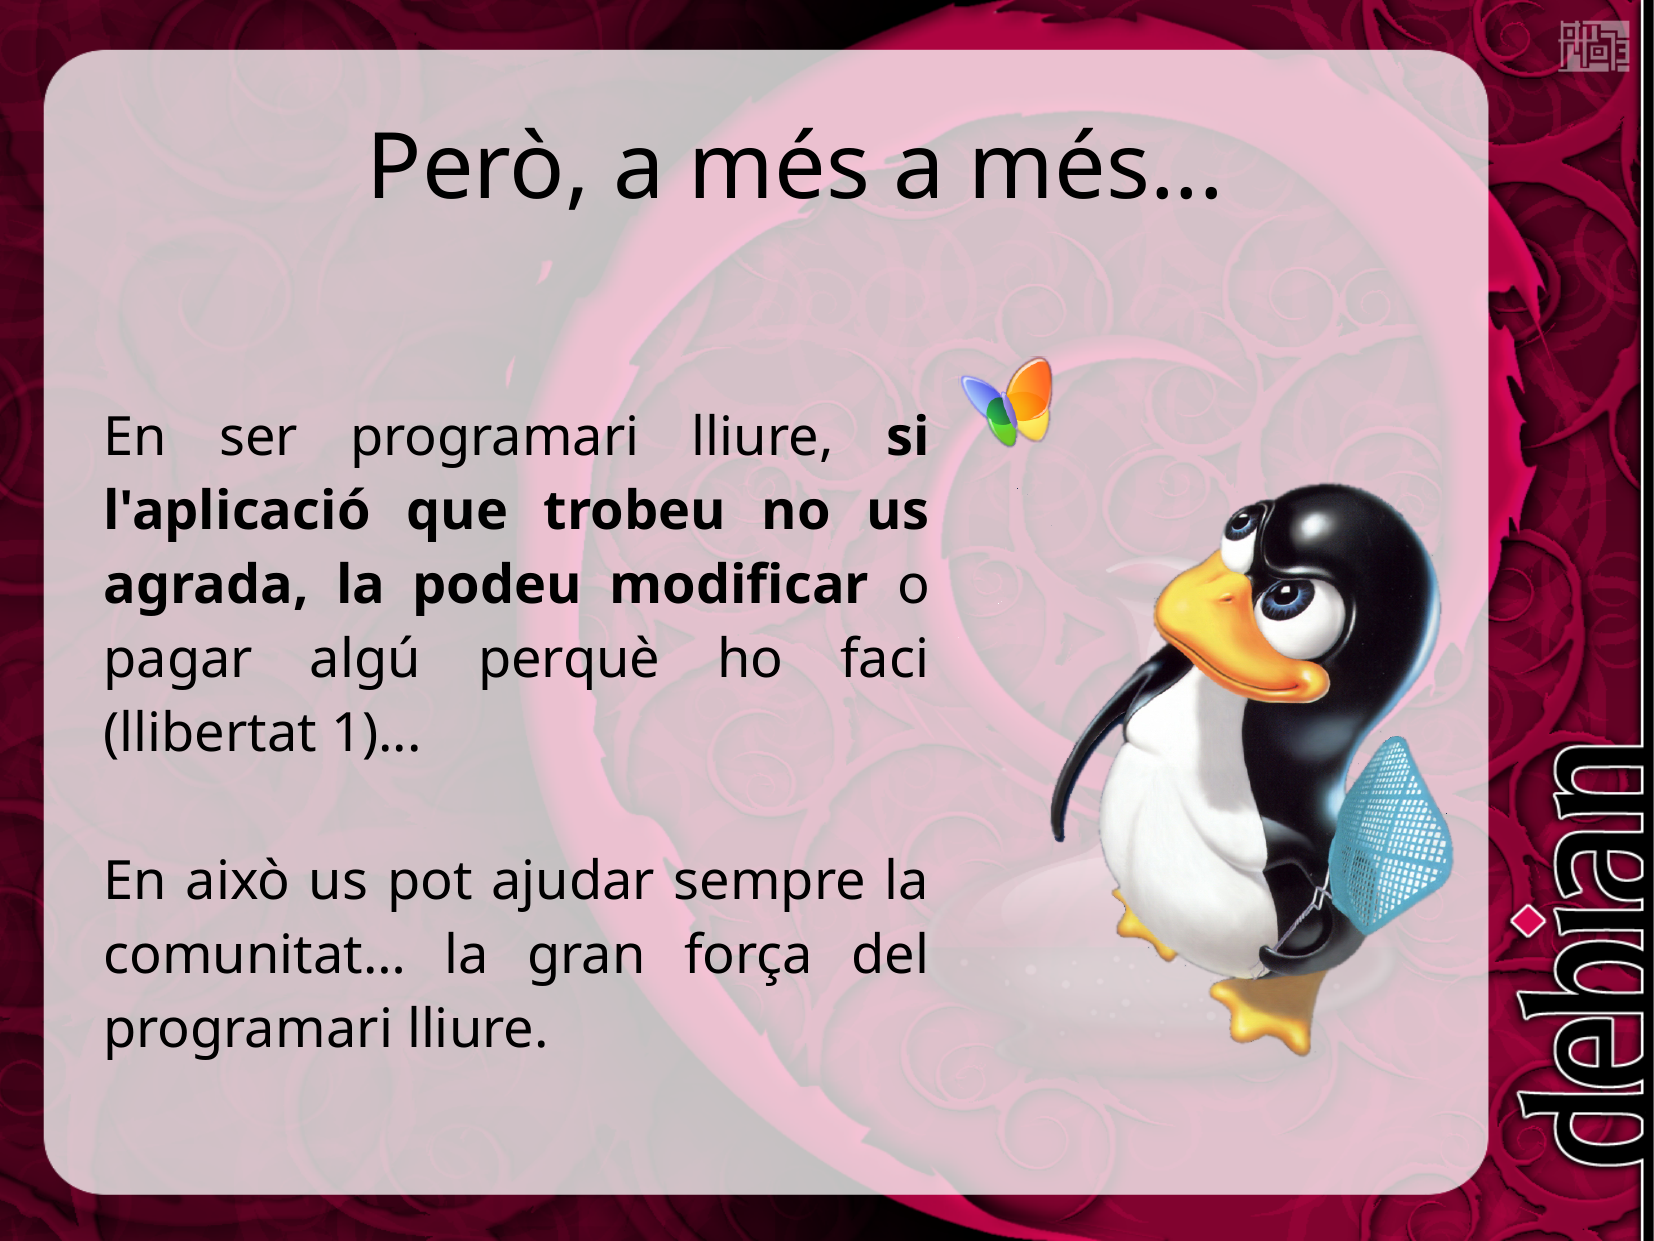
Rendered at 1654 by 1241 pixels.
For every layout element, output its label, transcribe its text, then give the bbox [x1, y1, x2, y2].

title Però, a més a més... [26, 67, 1418, 258]
text_box En ser programari lliure, si l'aplicació que trobeu no us agrada, la podeu modificar o pagar algú perquè ho faci (llibertat 1)... En això us pot ajudar sempre la comunitat… la gran força del programari lliure. [88, 389, 945, 1063]
picture [0, 0, 1654, 1241]
